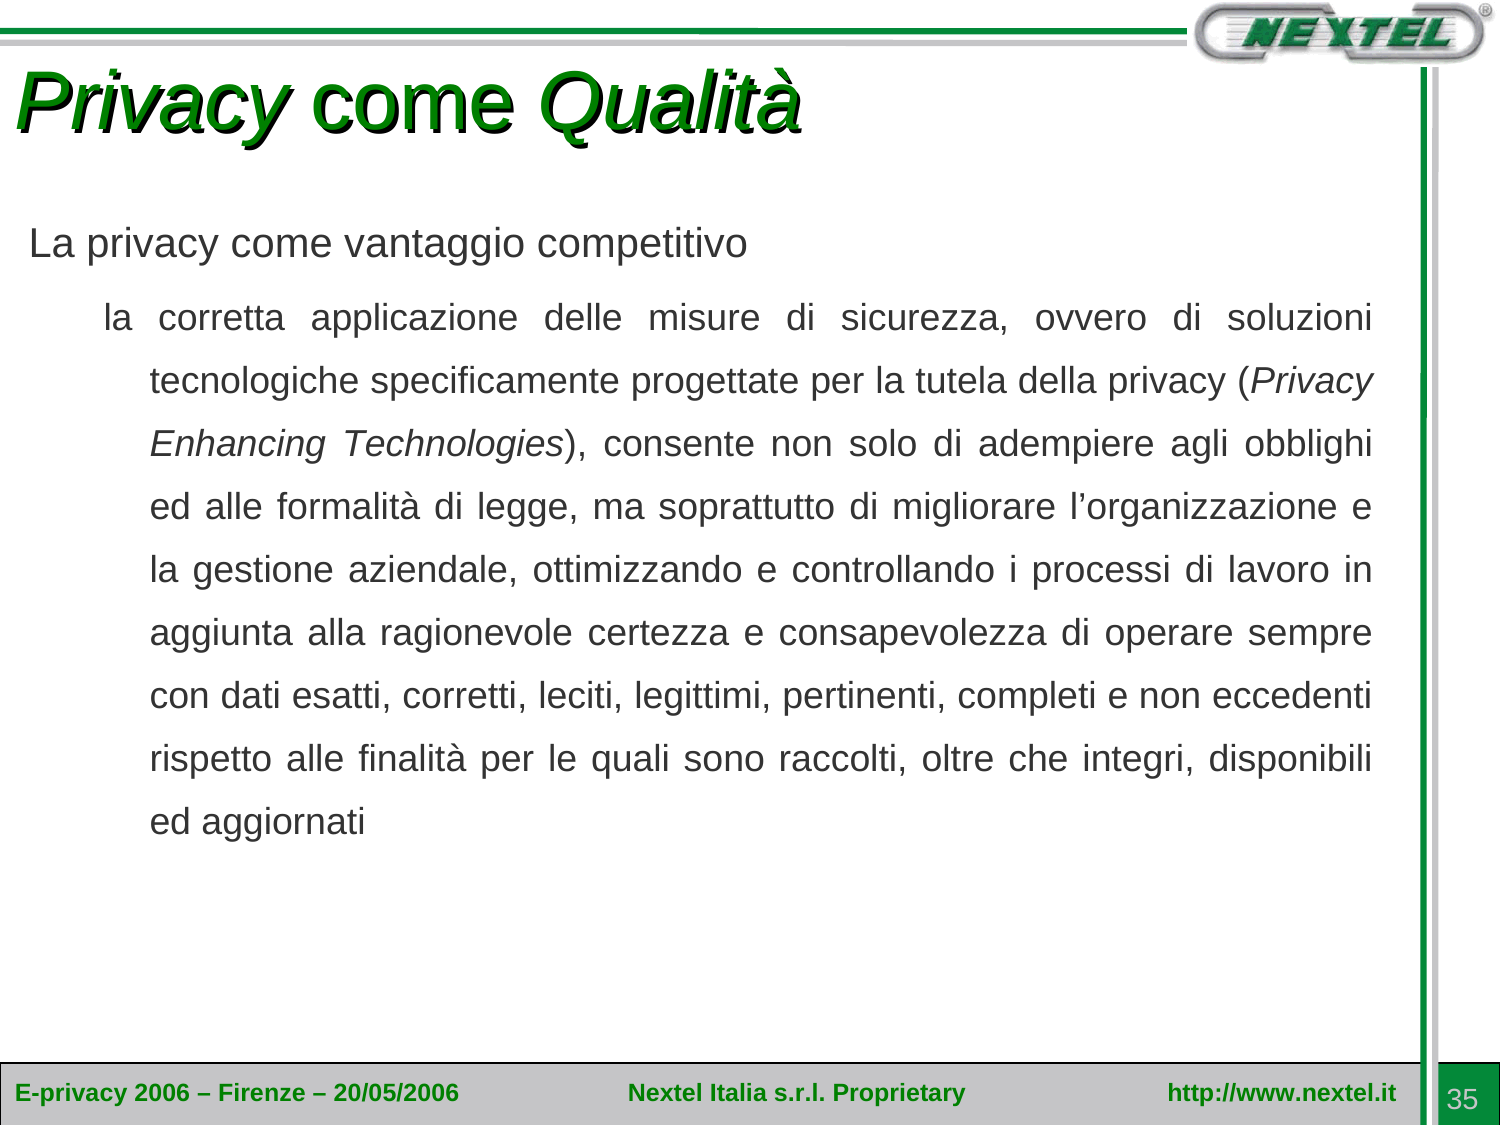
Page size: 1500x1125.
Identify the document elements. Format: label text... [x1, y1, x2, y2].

list La privacy come vantaggio competitivo la corretta applicazione delle misure di sicurezza, ovvero di soluzioni tecnologiche specificamente progettate per la tutela della privacy (Privacy Enhancing Technologies), consente non solo di adempiere agli obblighi ed alle formalità di legge, ma soprattutto di migliorare l’organizzazione e la gestione aziendale, ottimizzando e controllando i processi di lavoro in aggiunta alla ragionevole certezza e consapevolezza di operare sempre con dati esatti, corretti, leciti, legittimi, pertinenti, completi e non eccedenti rispetto alle finalità per le quali sono raccolti, oltre che integri, disponibili ed aggiornati [13, 188, 1388, 942]
title Privacy come Qualità [0, 39, 1182, 162]
picture [1187, 0, 1500, 67]
